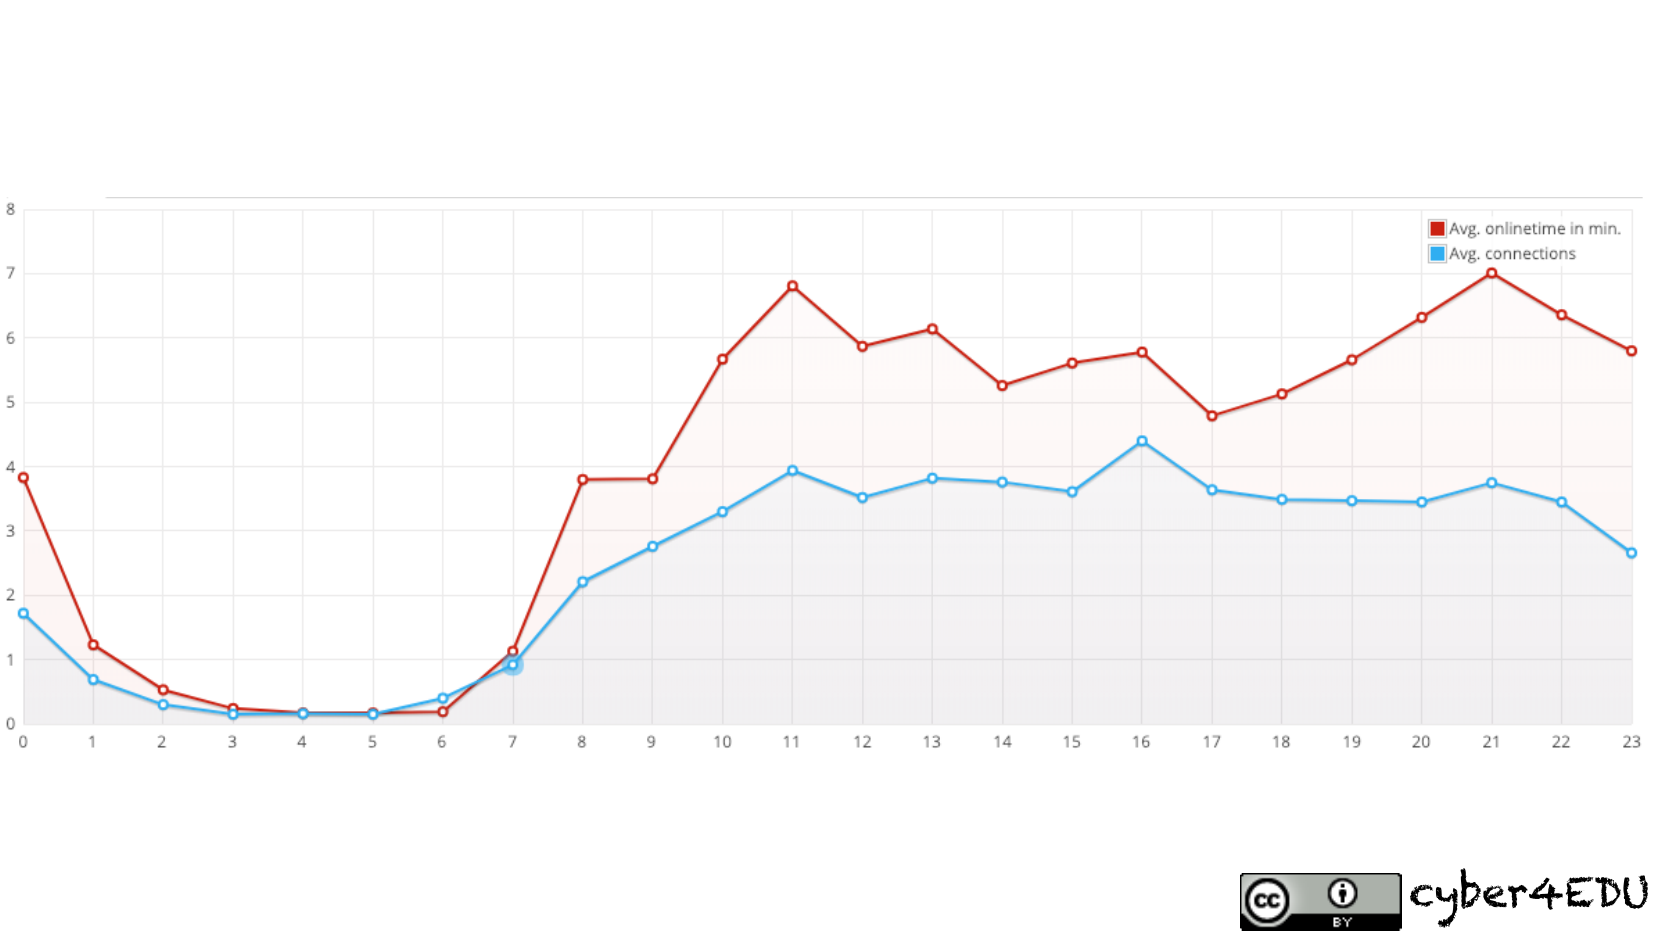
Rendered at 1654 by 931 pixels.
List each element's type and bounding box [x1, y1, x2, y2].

picture [0, 197, 1654, 756]
picture [1240, 873, 1402, 931]
picture [1410, 868, 1648, 928]
